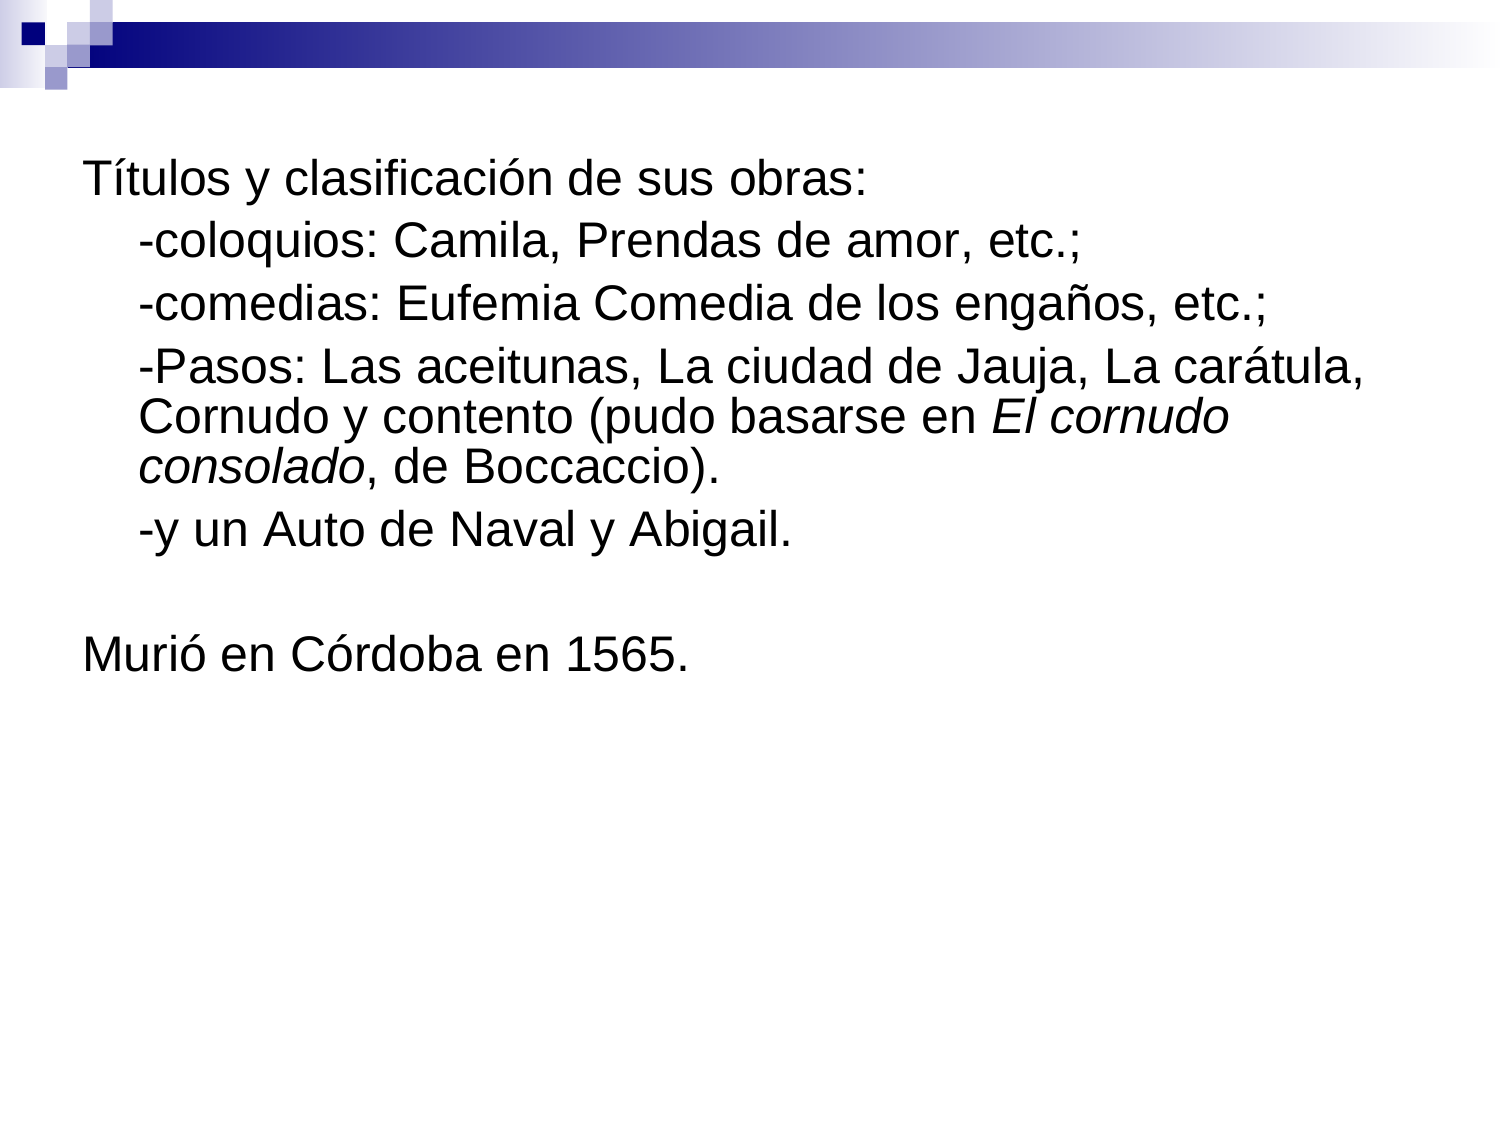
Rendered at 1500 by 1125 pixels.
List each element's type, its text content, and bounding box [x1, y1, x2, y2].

list Títulos y clasificación de sus obras: -coloquios: Camila, Prendas de amor, etc.; -comedias: Eufemia Comedia de los engaños, etc.; -Pasos: Las aceitunas, La ciudad de Jauja, La carátula, Cornudo y contento (pudo basarse en El cornudo consolado, de Boccaccio). -y un Auto de Naval y Abigail. Murió en Córdoba en 1565. [67, 147, 1418, 1005]
